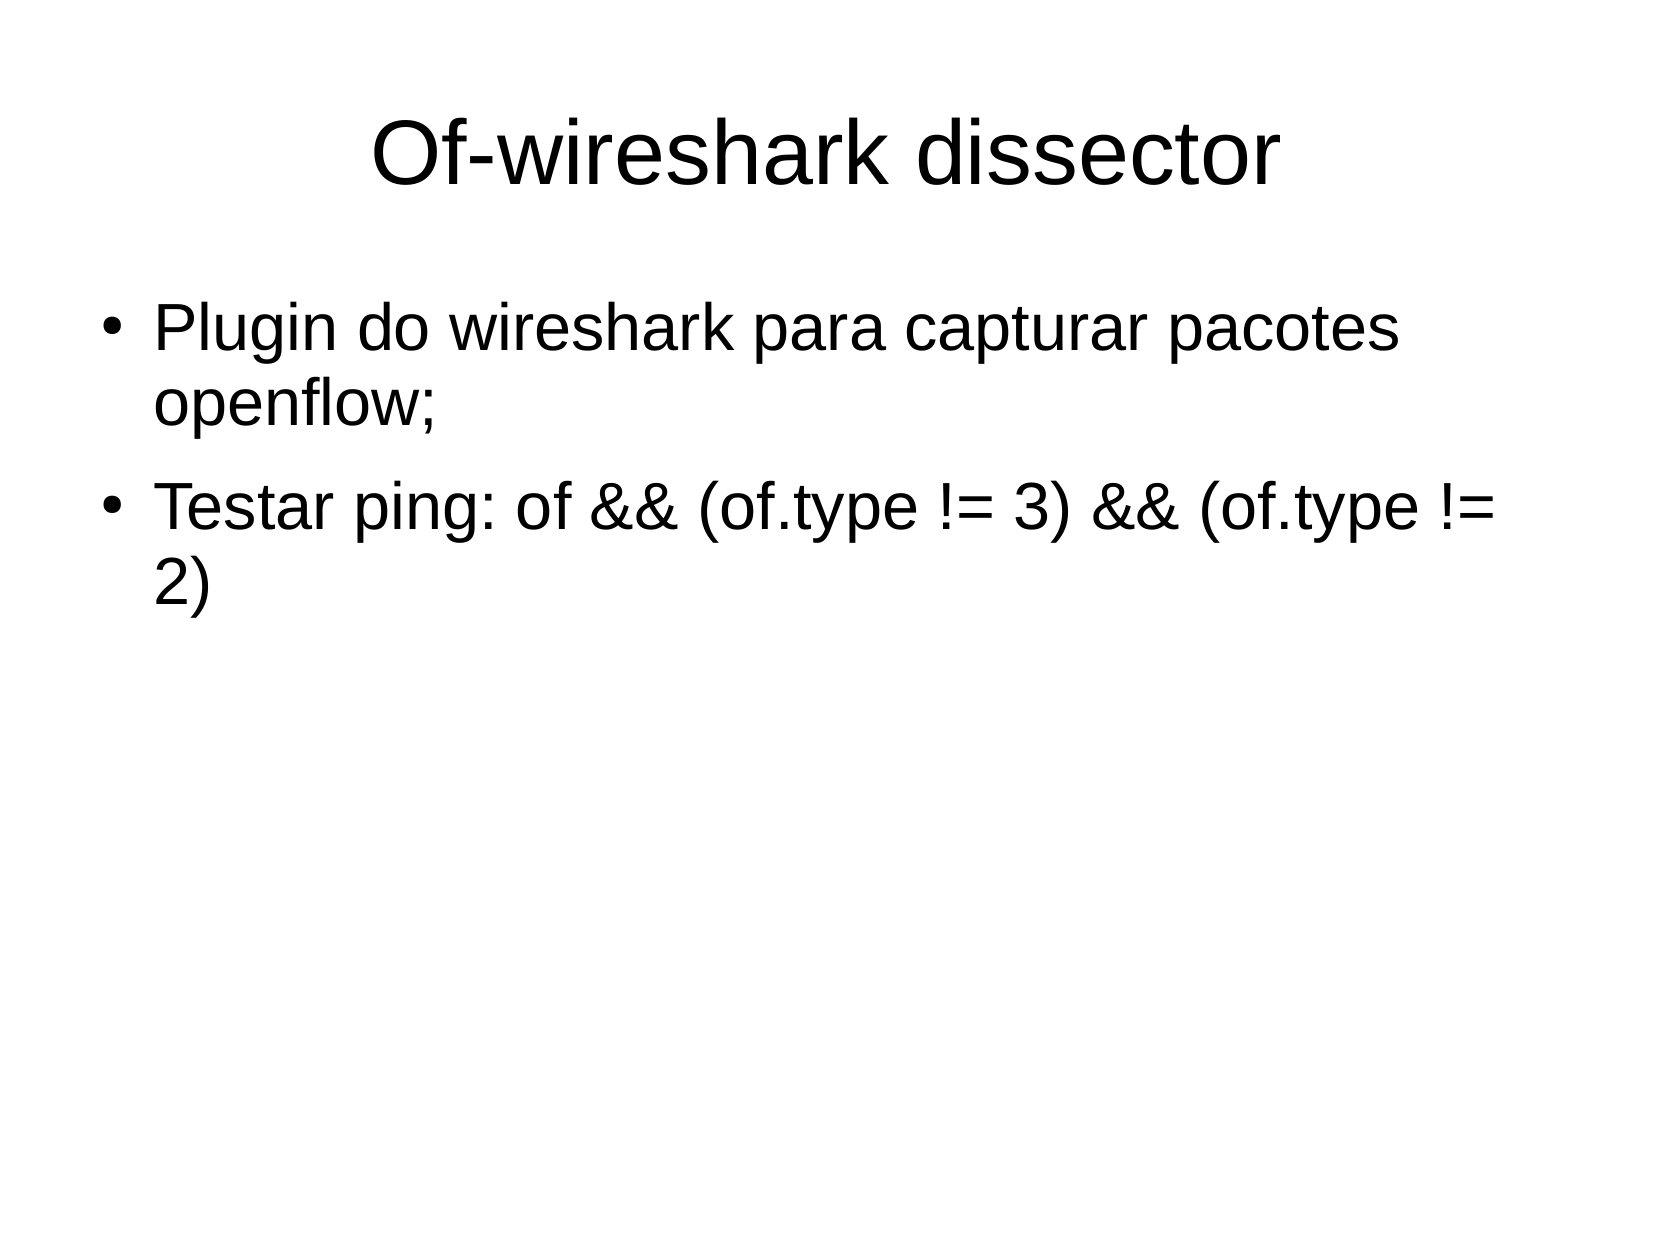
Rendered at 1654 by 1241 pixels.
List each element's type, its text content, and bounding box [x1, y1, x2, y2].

list Plugin do wireshark para capturar pacotes openflow; Testar ping: of && (of.type != 3) && (of.type != 2) [82, 290, 1571, 1010]
title Of-wireshark dissector [82, 49, 1571, 257]
